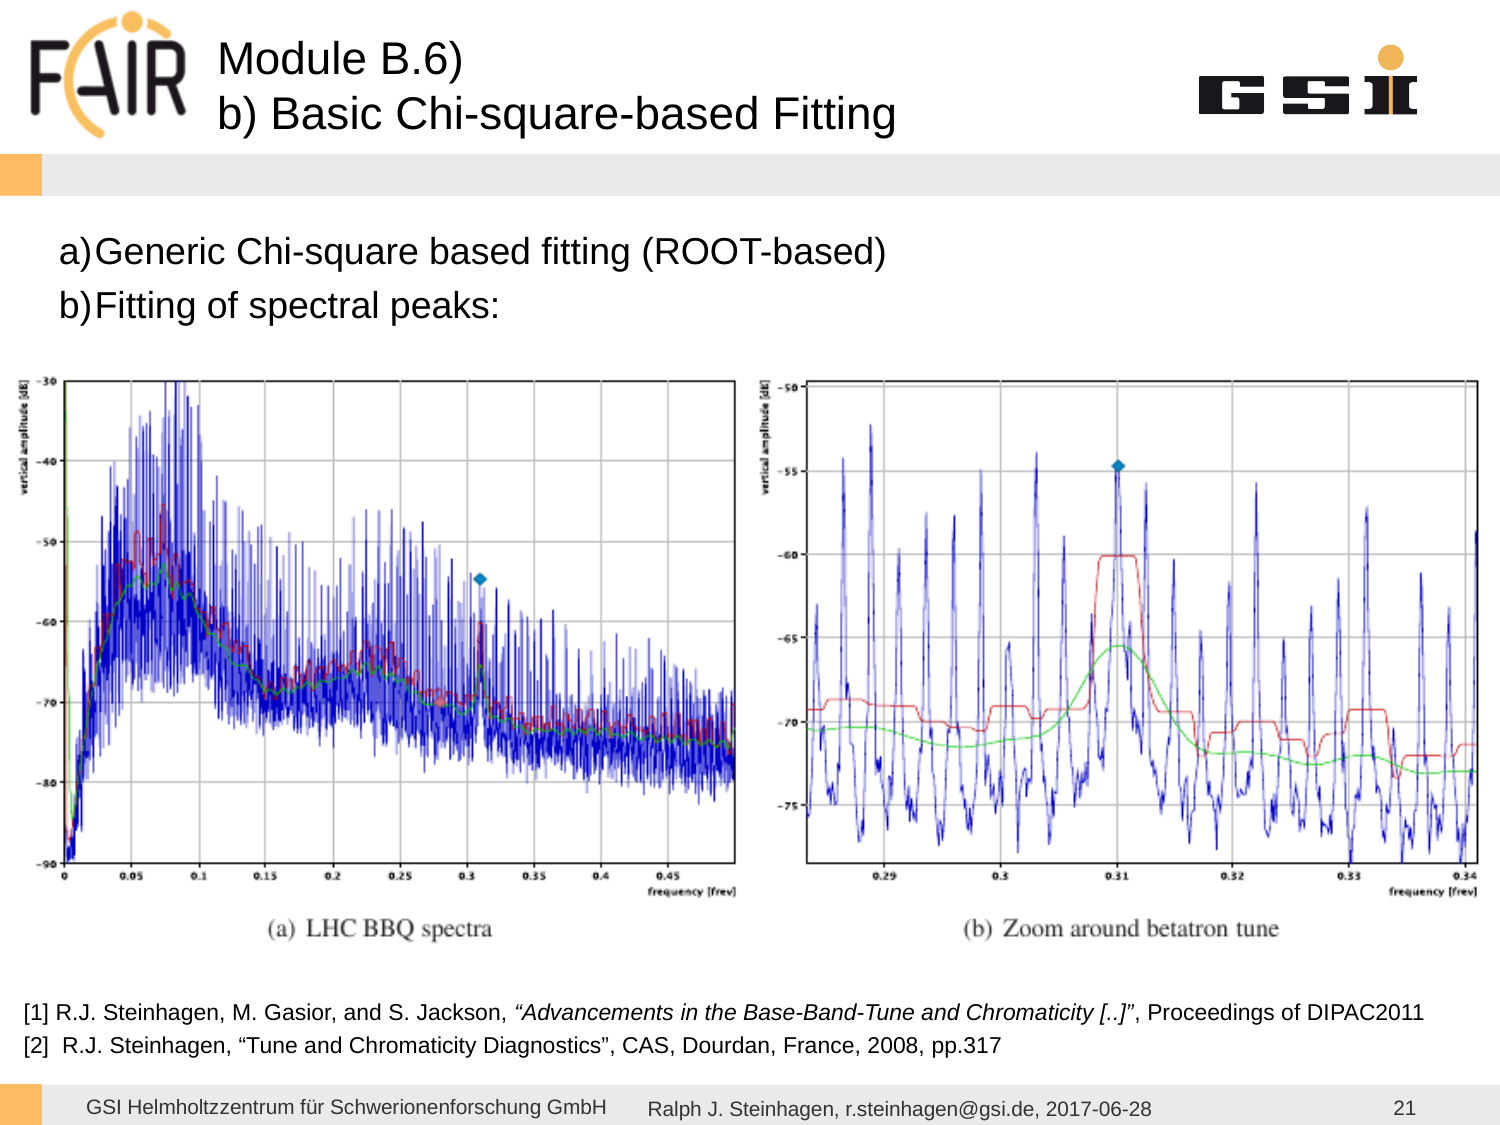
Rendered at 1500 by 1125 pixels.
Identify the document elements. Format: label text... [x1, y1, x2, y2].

title Module B.6) b) Basic Chi-square-based Fitting [217, 20, 1180, 147]
list Generic Chi-square based fitting (ROOT-based) Fitting of spectral peaks: [23, 218, 1477, 343]
picture [11, 363, 1489, 951]
picture [1197, 42, 1419, 117]
picture [30, 9, 187, 141]
list [1] R.J. Steinhagen, M. Gasior, and S. Jackson, “Advancements in the Base-Band-Tune and Chromaticity [..]”, Proceedings of DIPAC2011 [2] R.J. Steinhagen, “Tune and Chromaticity Diagnostics”, CAS, Dourdan, France, 2008, pp.317 [23, 992, 1477, 1060]
